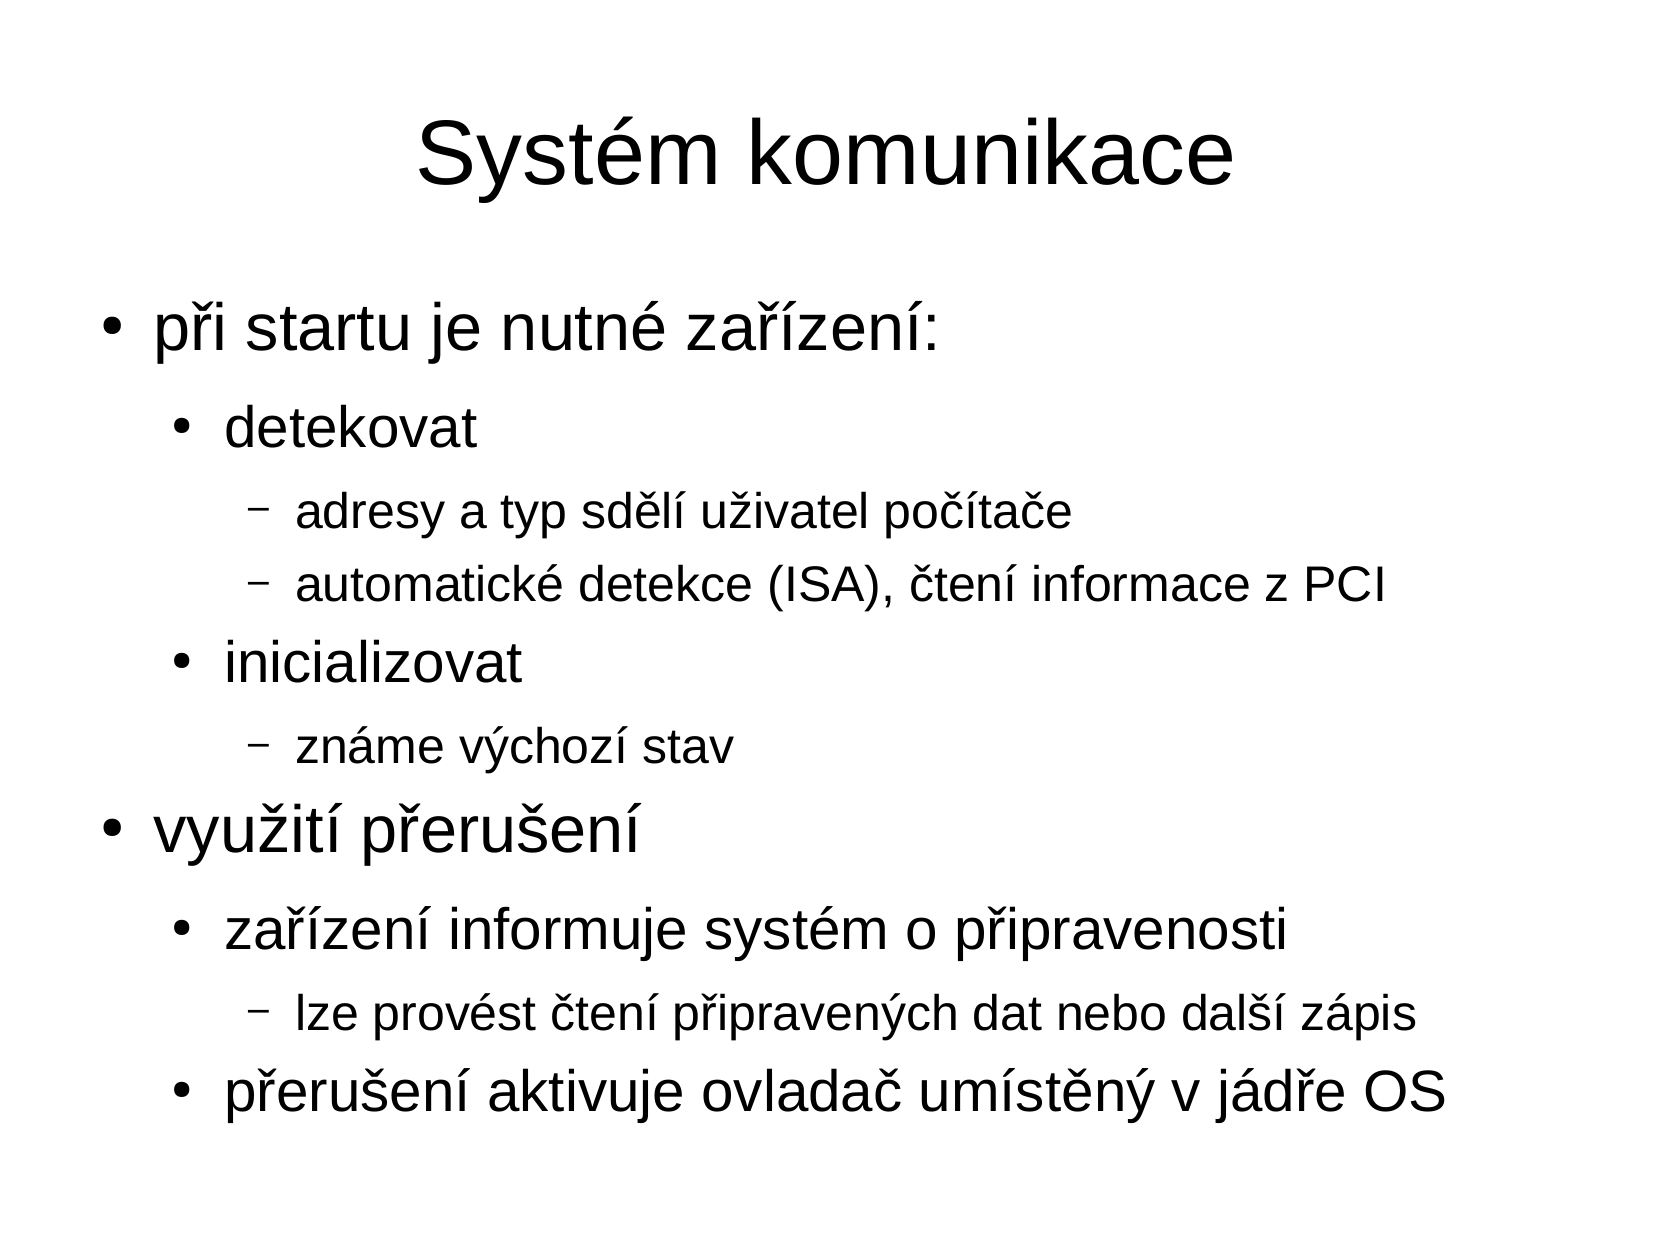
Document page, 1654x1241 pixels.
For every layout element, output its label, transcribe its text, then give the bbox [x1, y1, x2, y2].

title Systém komunikace [82, 56, 1571, 250]
list při startu je nutné zařízení: detekovat adresy a typ sdělí uživatel počítače automatické detekce (ISA), čtení informace z PCI inicializovat známe výchozí stav využití přerušení zařízení informuje systém o připravenosti lze provést čtení připravených dat nebo další zápis přerušení aktivuje ovladač umístěný v jádře OS [82, 290, 1571, 1124]
